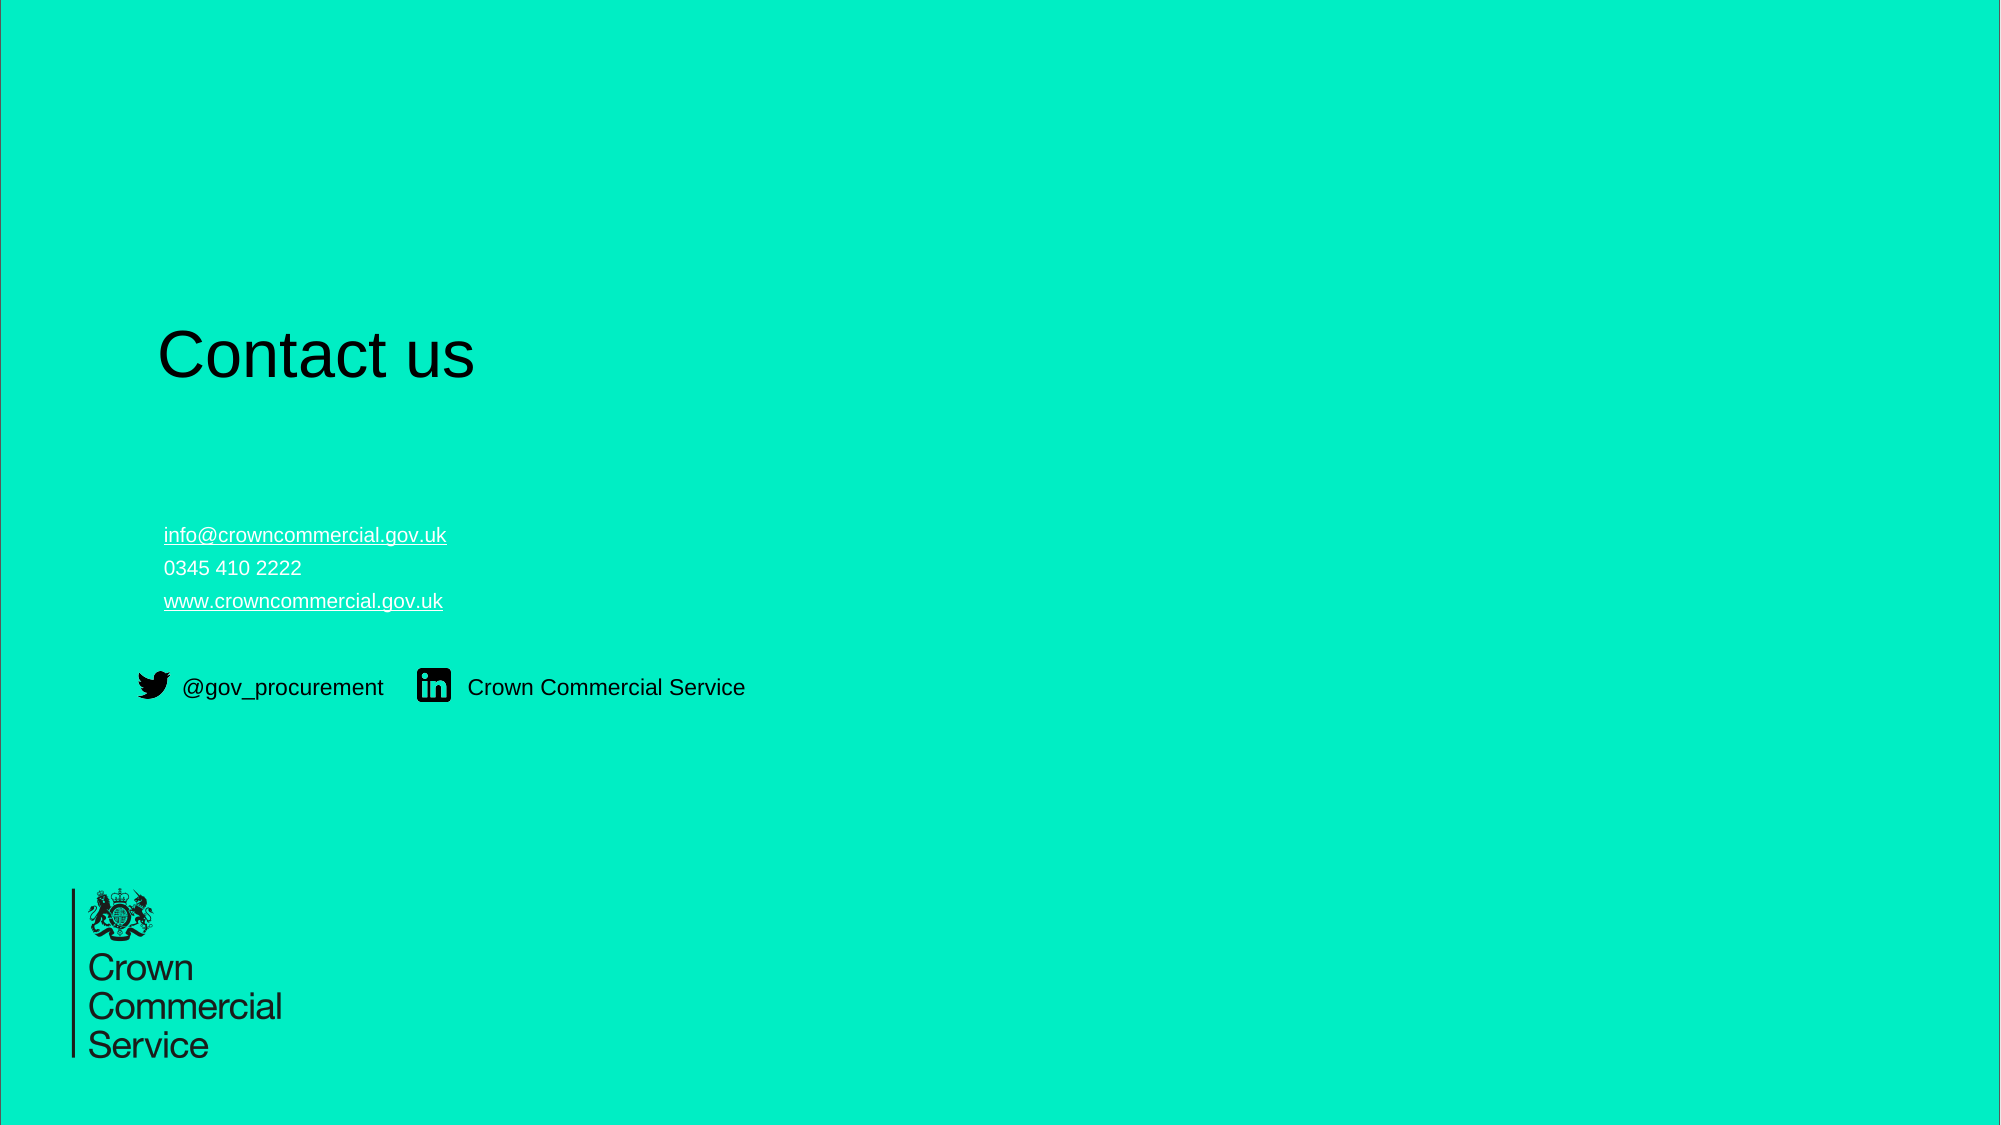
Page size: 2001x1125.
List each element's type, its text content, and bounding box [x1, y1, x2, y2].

title Contact us [137, 290, 654, 430]
title info@crowncommercial.gov.uk 0345 410 2222 www.crowncommercial.gov.uk [142, 494, 899, 634]
